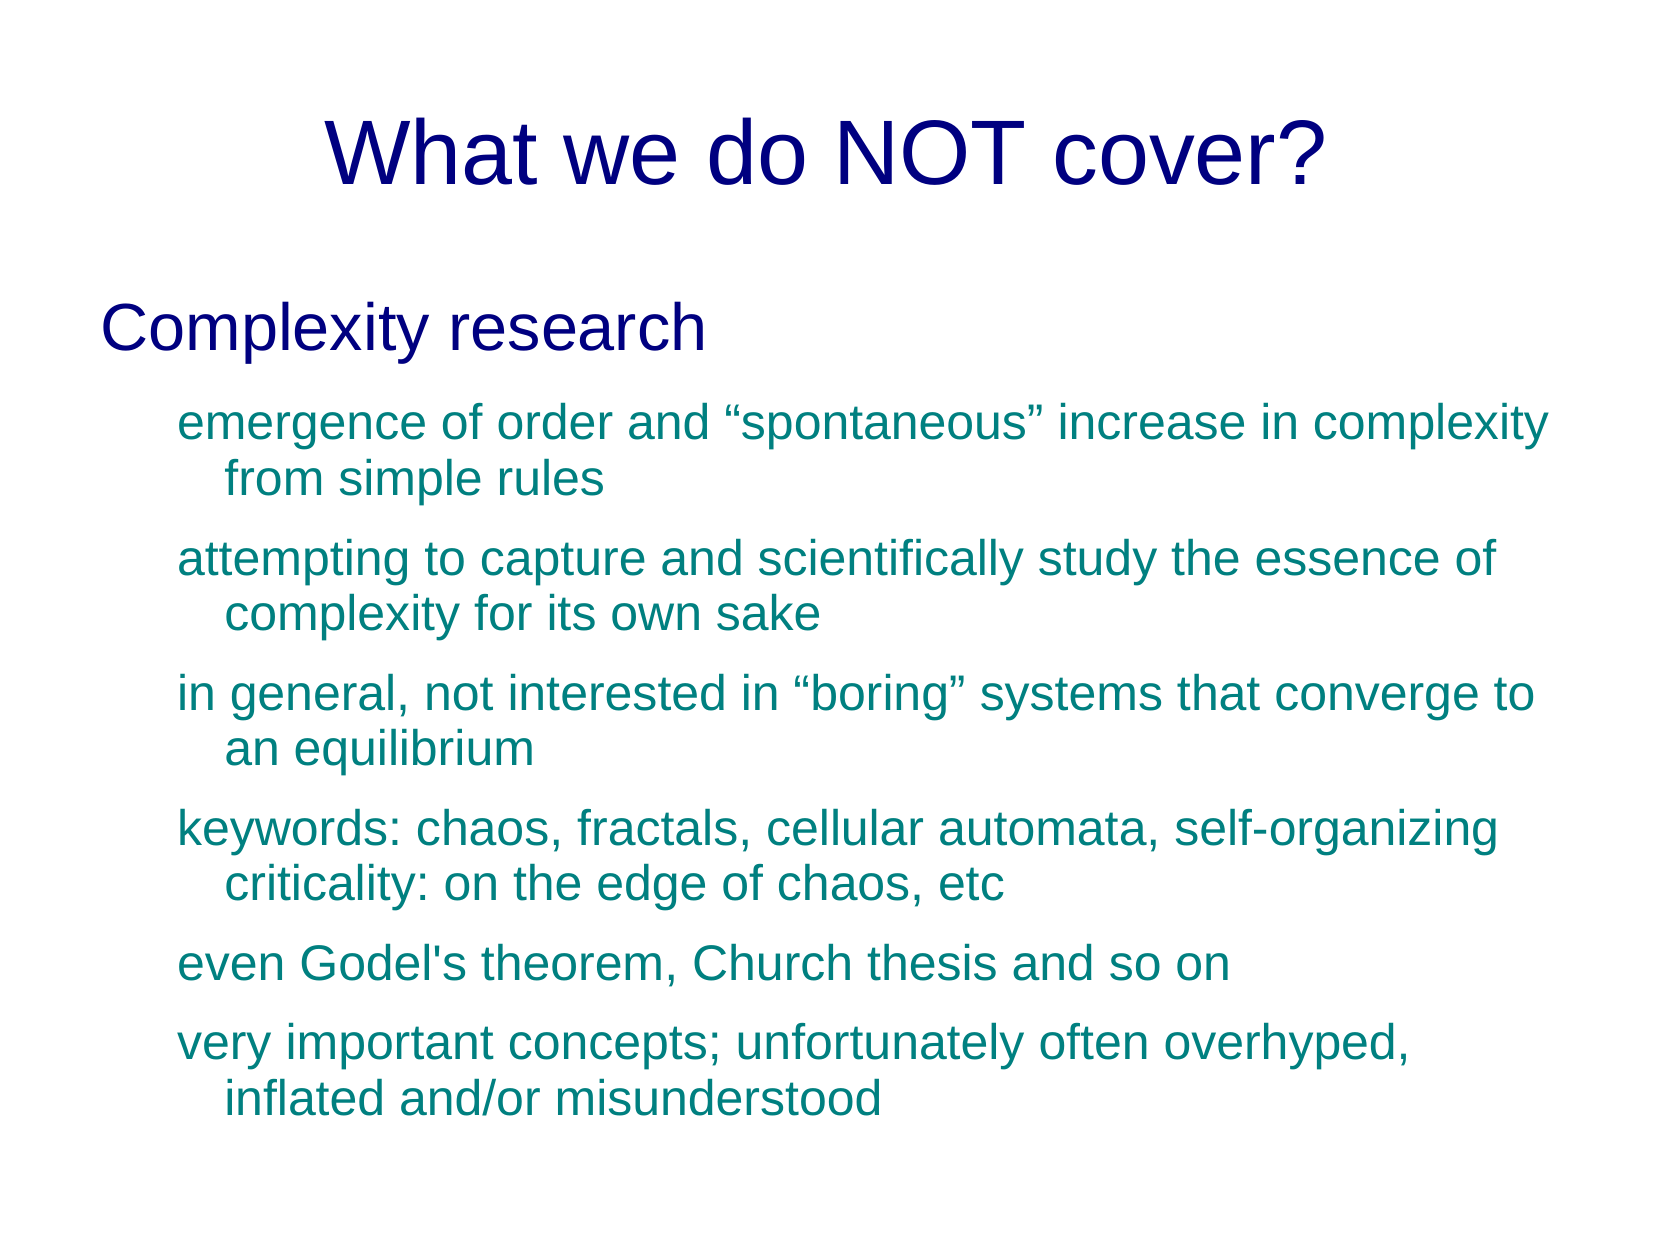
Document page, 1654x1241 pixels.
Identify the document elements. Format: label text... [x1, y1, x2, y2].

title What we do NOT cover? [82, 49, 1571, 257]
list Complexity research emergence of order and “spontaneous” increase in complexity from simple rules attempting to capture and scientifically study the essence of complexity for its own sake in general, not interested in “boring” systems that converge to an equilibrium keywords: chaos, fractals, cellular automata, self-organizing criticality: on the edge of chaos, etc even Godel's theorem, Church thesis and so on very important concepts; unfortunately often overhyped, inflated and/or misunderstood [82, 290, 1571, 1126]
